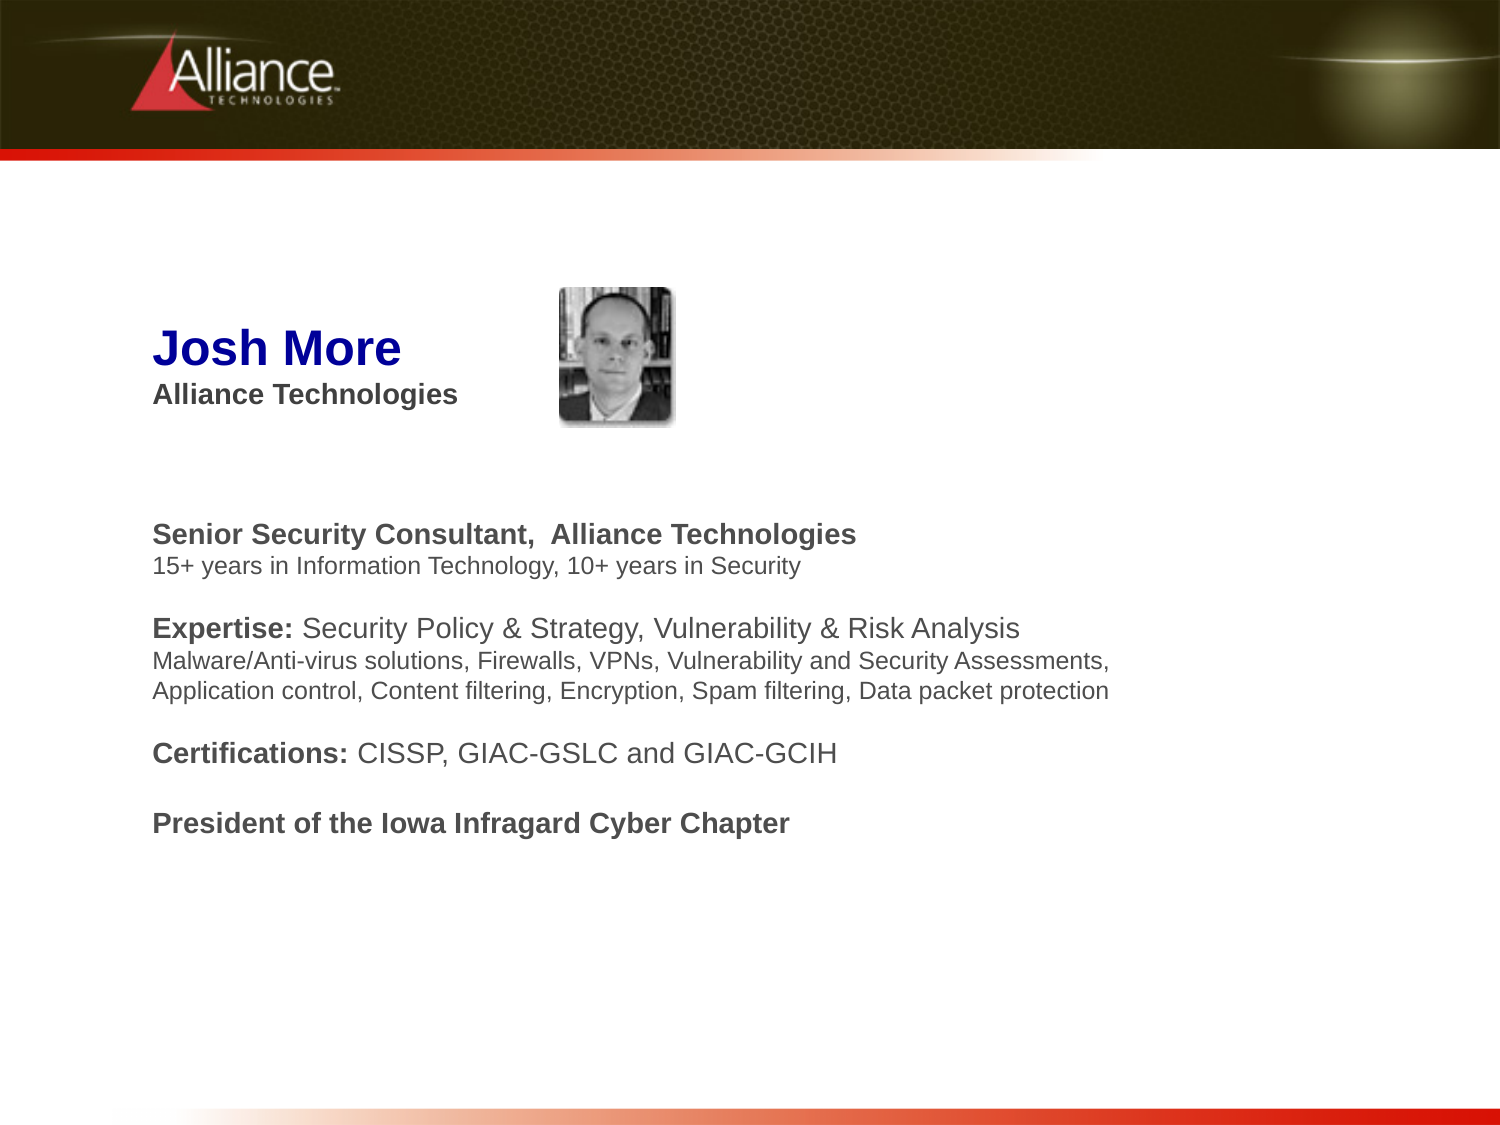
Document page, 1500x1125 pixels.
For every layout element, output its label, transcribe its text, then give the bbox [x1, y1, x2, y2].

text_box Senior Security Consultant, Alliance Technologies 15+ years in Information Technology, 10+ years in Security Expertise: Security Policy & Strategy, Vulnerability & Risk Analysis Malware/Anti-virus solutions, Firewalls, VPNs, Vulnerability and Security Assessments, Application control, Content filtering, Encryption, Spam filtering, Data packet protection Certifications: CISSP, GIAC-GSLC and GIAC-GCIH President of the Iowa Infragard Cyber Chapter [137, 462, 1175, 882]
picture [114, 1109, 1500, 1125]
title Josh More Alliance Technologies [137, 287, 1250, 438]
picture [0, 0, 1500, 161]
